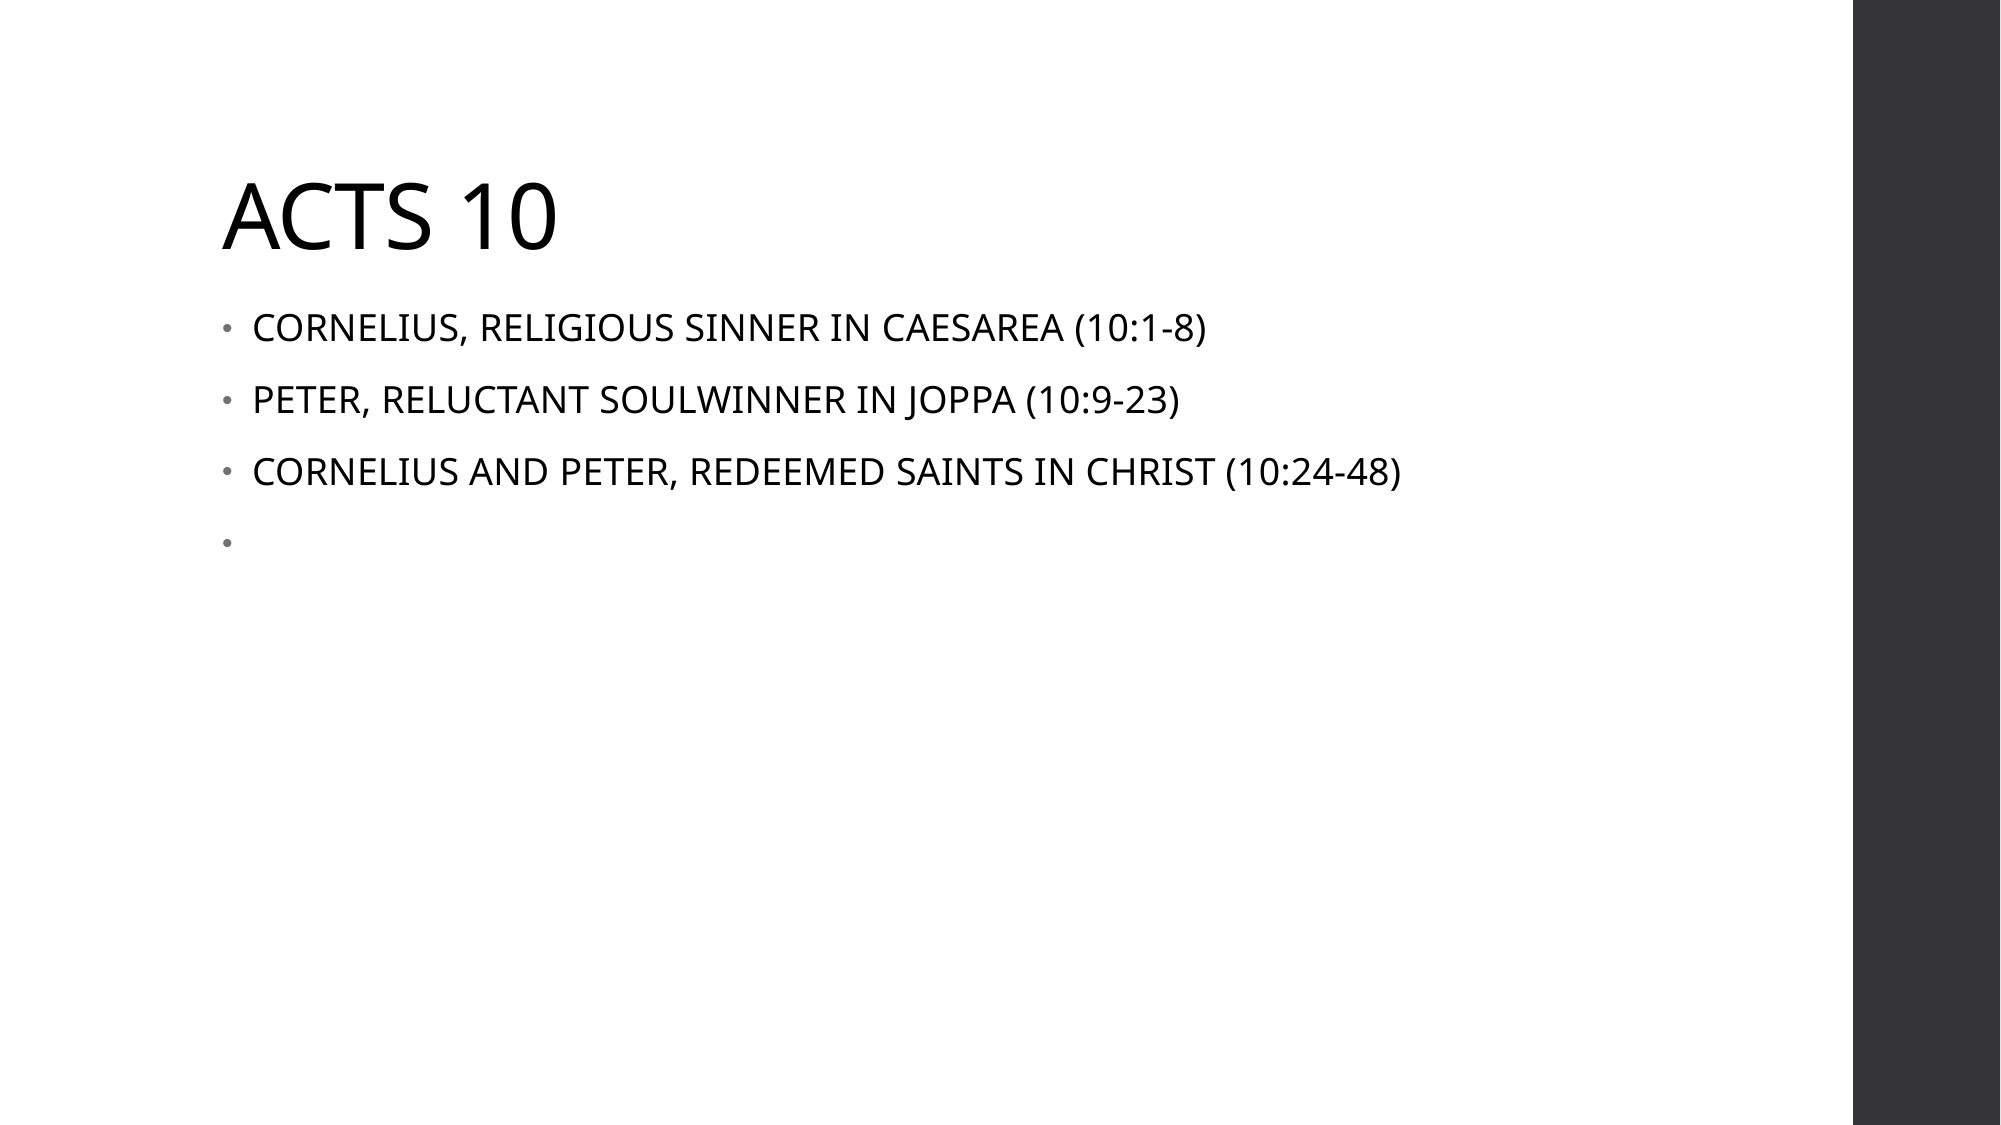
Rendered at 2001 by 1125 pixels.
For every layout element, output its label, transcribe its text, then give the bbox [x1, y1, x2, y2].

title ACTS 10 [206, 60, 1797, 278]
list CORNELIUS, RELIGIOUS SINNER IN CAESAREA (10:1-8) PETER, RELUCTANT SOULWINNER IN JOPPA (10:9-23) CORNELIUS AND PETER, REDEEMED SAINTS IN CHRIST (10:24-48) [206, 299, 1617, 1014]
